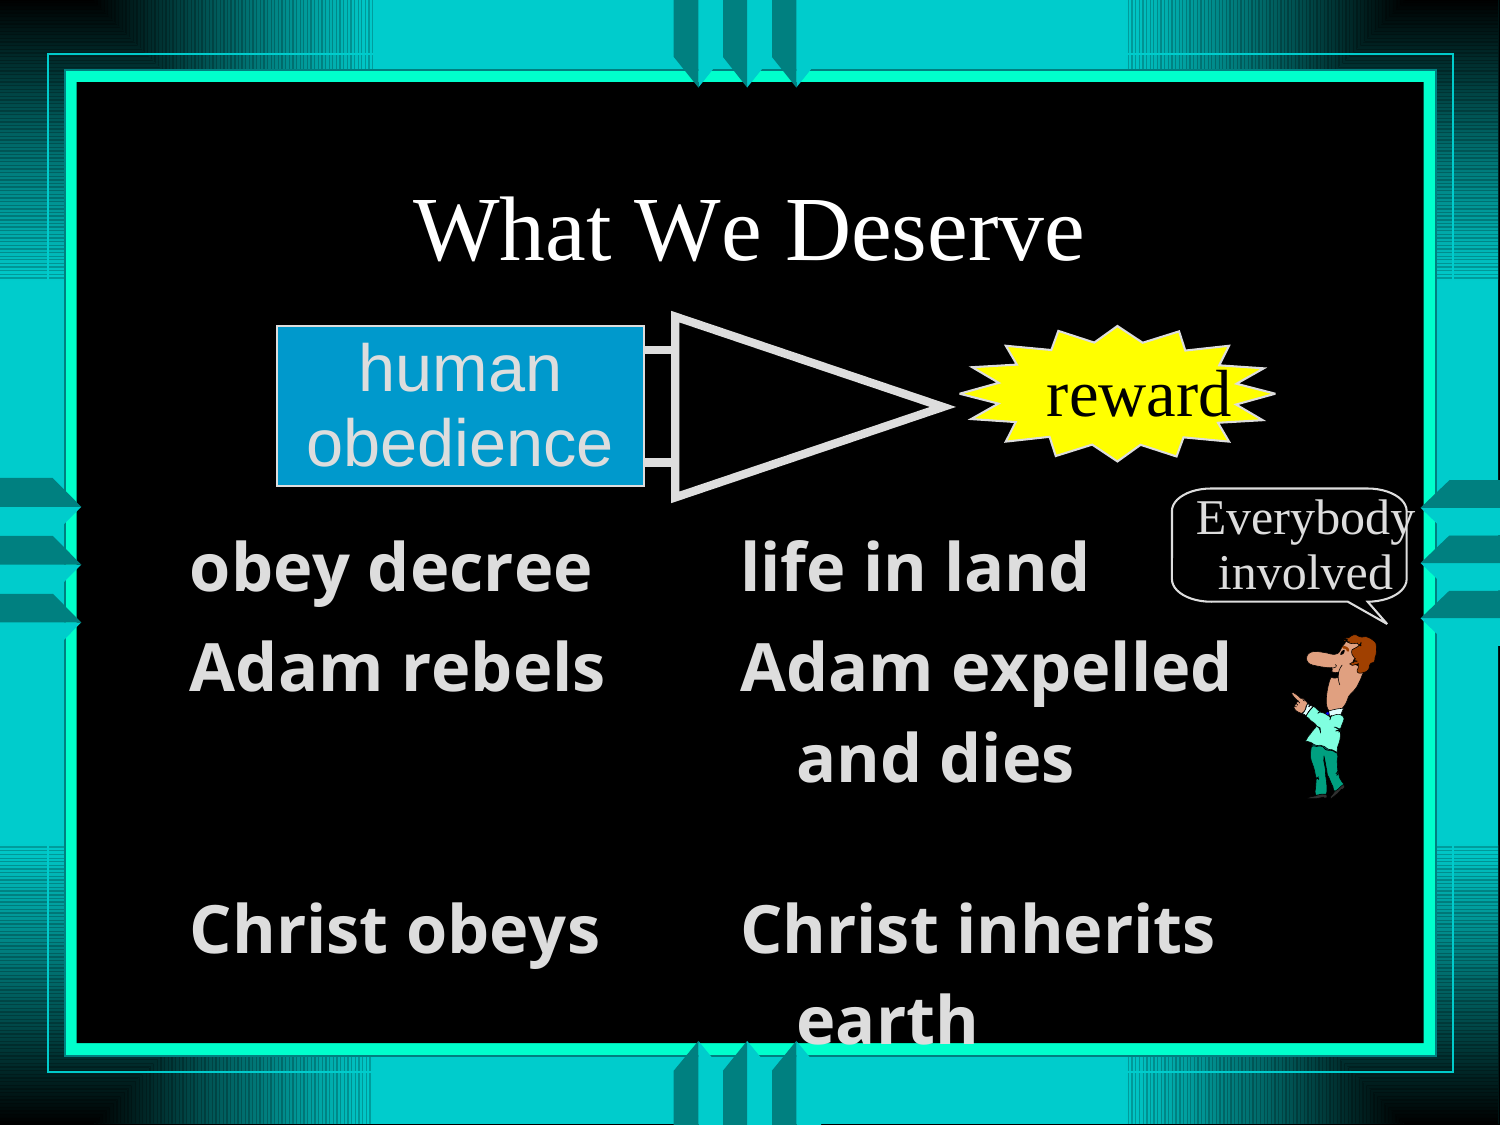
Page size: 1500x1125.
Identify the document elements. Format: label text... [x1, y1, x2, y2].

text_box reward [959, 325, 1276, 462]
chart [1300, 634, 1378, 800]
text_box Christ obeys [174, 874, 675, 1063]
text_box Christ inherits earth [725, 875, 1300, 1075]
text_box Everybody involved [1171, 488, 1407, 624]
text_box Adam rebels [174, 612, 675, 813]
text_box human obedience [277, 326, 644, 487]
text_box Adam expelled and dies [725, 612, 1300, 826]
text_box obey decree [174, 512, 675, 612]
text_box life in land [725, 512, 1300, 612]
title What We Deserve [112, 99, 1388, 288]
